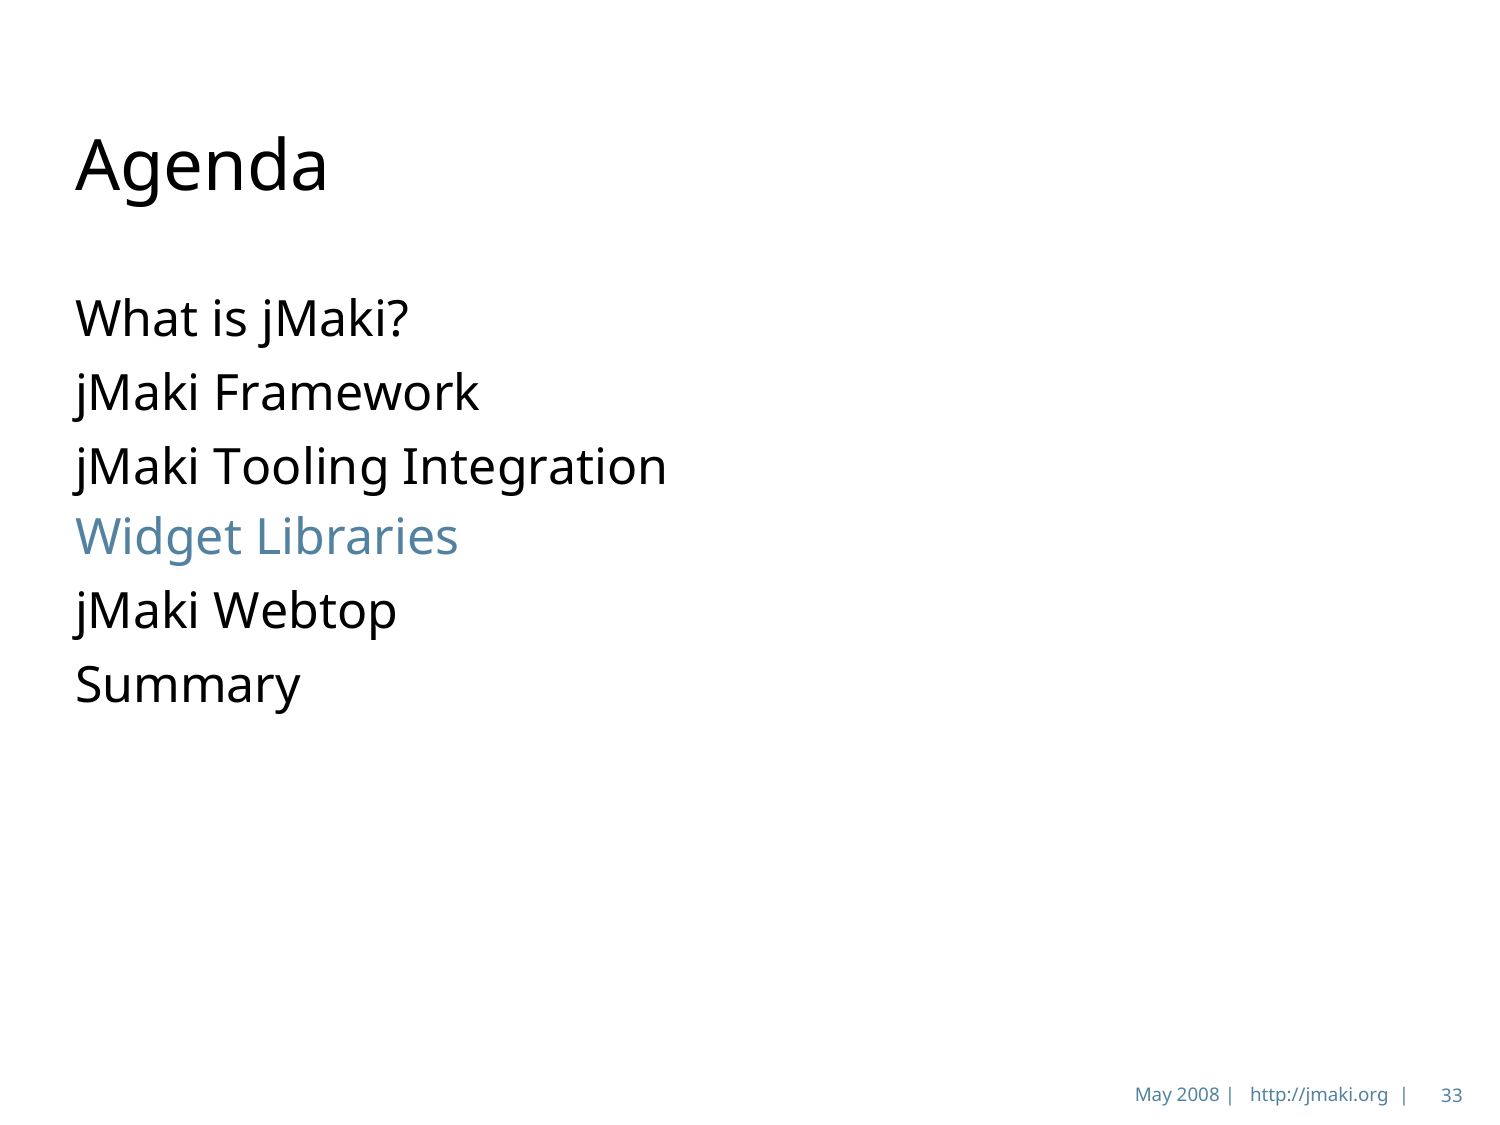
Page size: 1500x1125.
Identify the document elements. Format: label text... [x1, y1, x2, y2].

title Agenda [75, 124, 1426, 287]
list What is jMaki? jMaki Framework jMaki Tooling Integration Widget Libraries jMaki Webtop Summary [75, 287, 1426, 1005]
